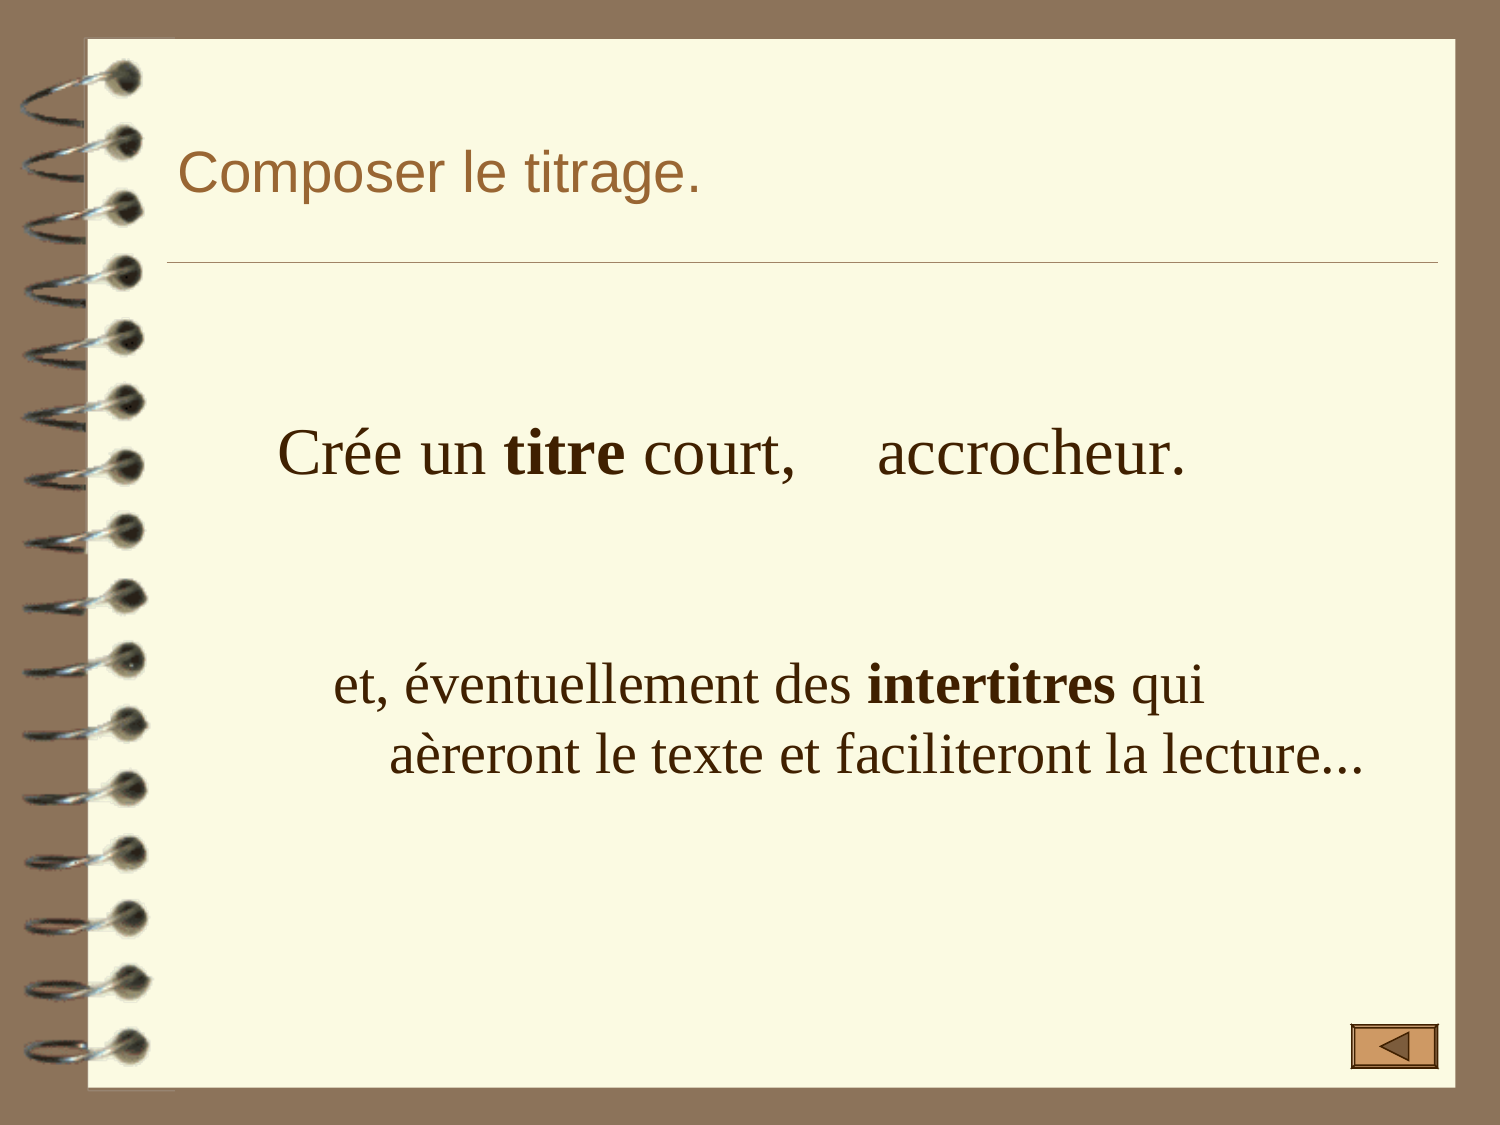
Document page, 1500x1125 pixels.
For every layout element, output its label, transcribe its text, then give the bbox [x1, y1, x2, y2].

text_box accrocheur. [862, 399, 1225, 501]
picture [0, 0, 175, 1125]
text_box [1353, 1024, 1438, 1068]
title Composer le titrage. [162, 74, 1438, 263]
list Crée un titre court, [262, 399, 862, 501]
text_box et, éventuellement des intertitres qui aèreront le texte et faciliteront la lecture... [318, 637, 1407, 813]
